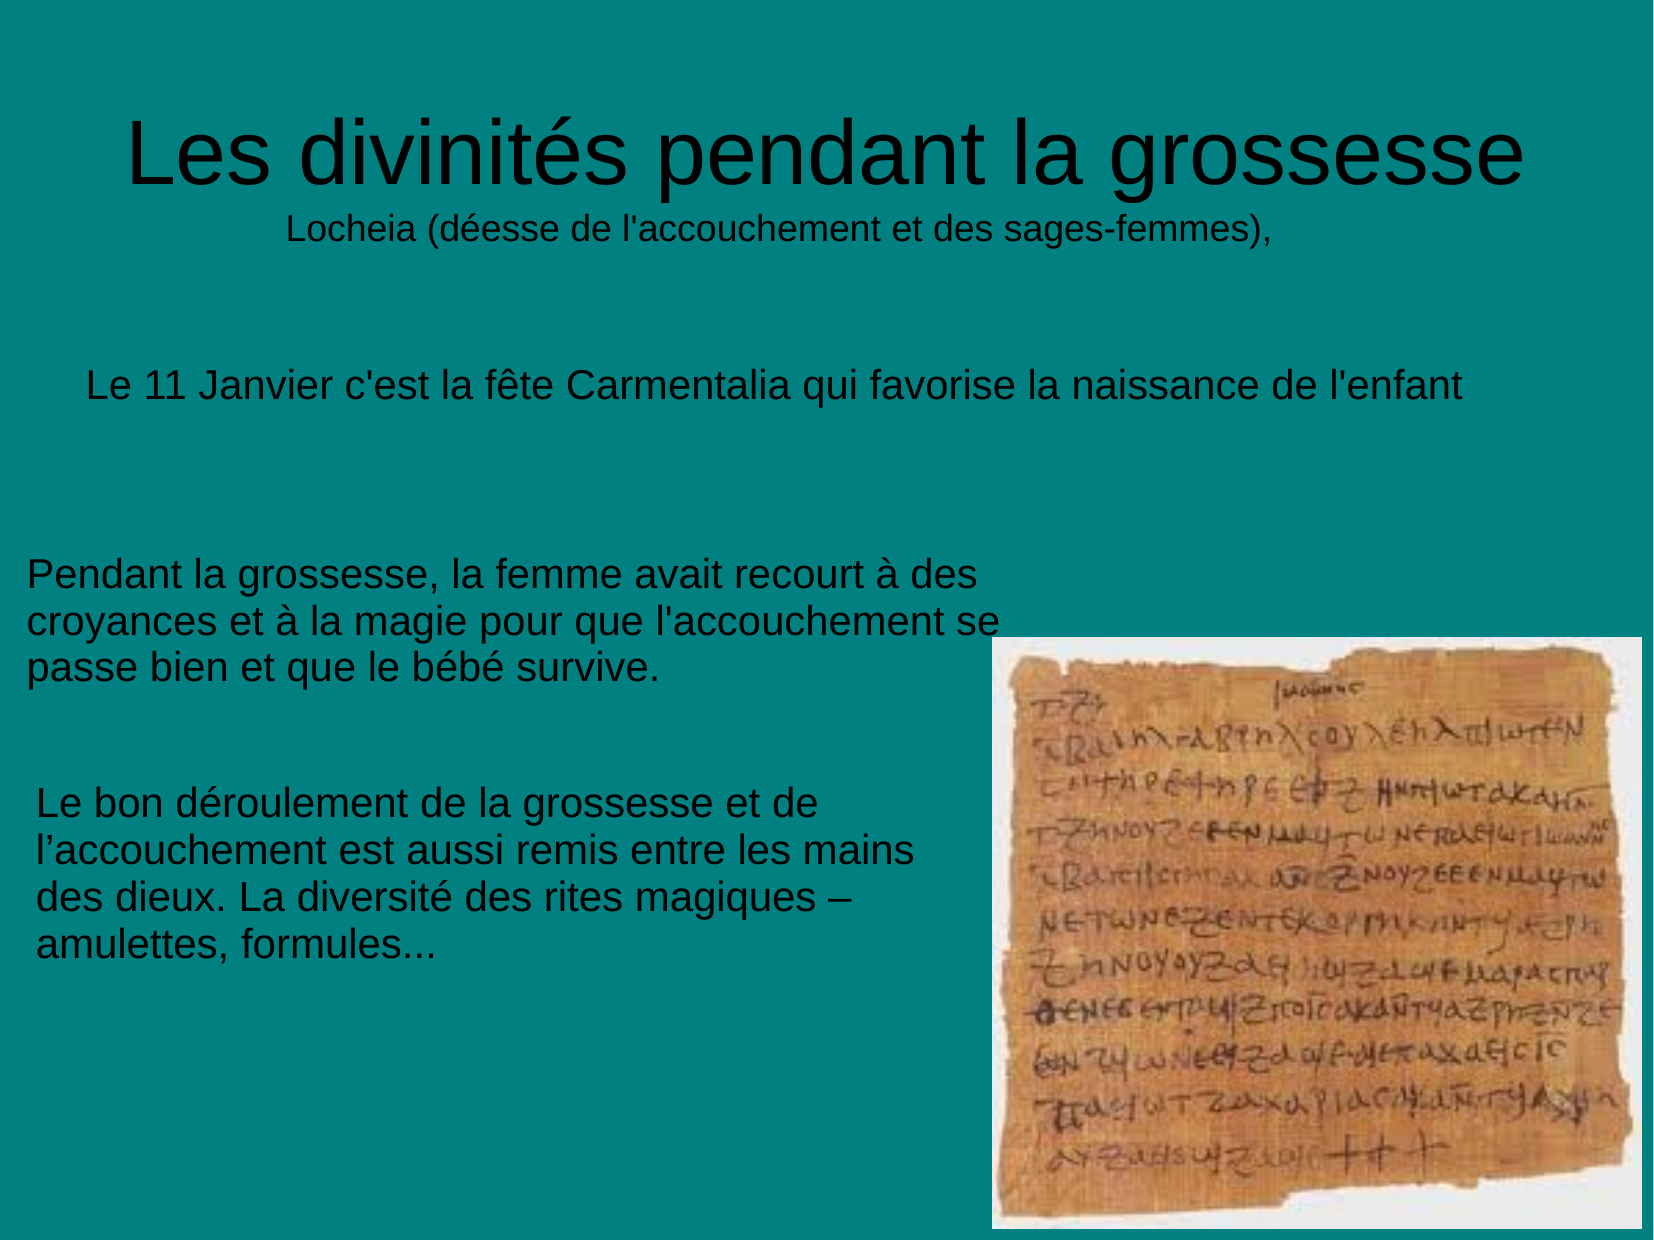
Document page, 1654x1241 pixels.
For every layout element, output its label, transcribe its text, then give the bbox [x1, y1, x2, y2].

text_box Pendant la grossesse, la femme avait recourt à des croyances et à la magie pour que l'accouchement se passe bien et que le bébé survive. [11, 543, 1063, 709]
text_box Le 11 Janvier c'est la fête Carmentalia qui favorise la naissance de l'enfant [70, 354, 1583, 416]
title Les divinités pendant la grossesse [82, 49, 1571, 257]
text_box Le bon déroulement de la grossesse et de l’accouchement est aussi remis entre les mains des dieux. La diversité des rites magiques – amulettes, formules... [0, 779, 992, 969]
text_box Locheia (déesse de l'accouchement et des sages-femmes), [270, 199, 1288, 257]
picture [992, 637, 1642, 1229]
